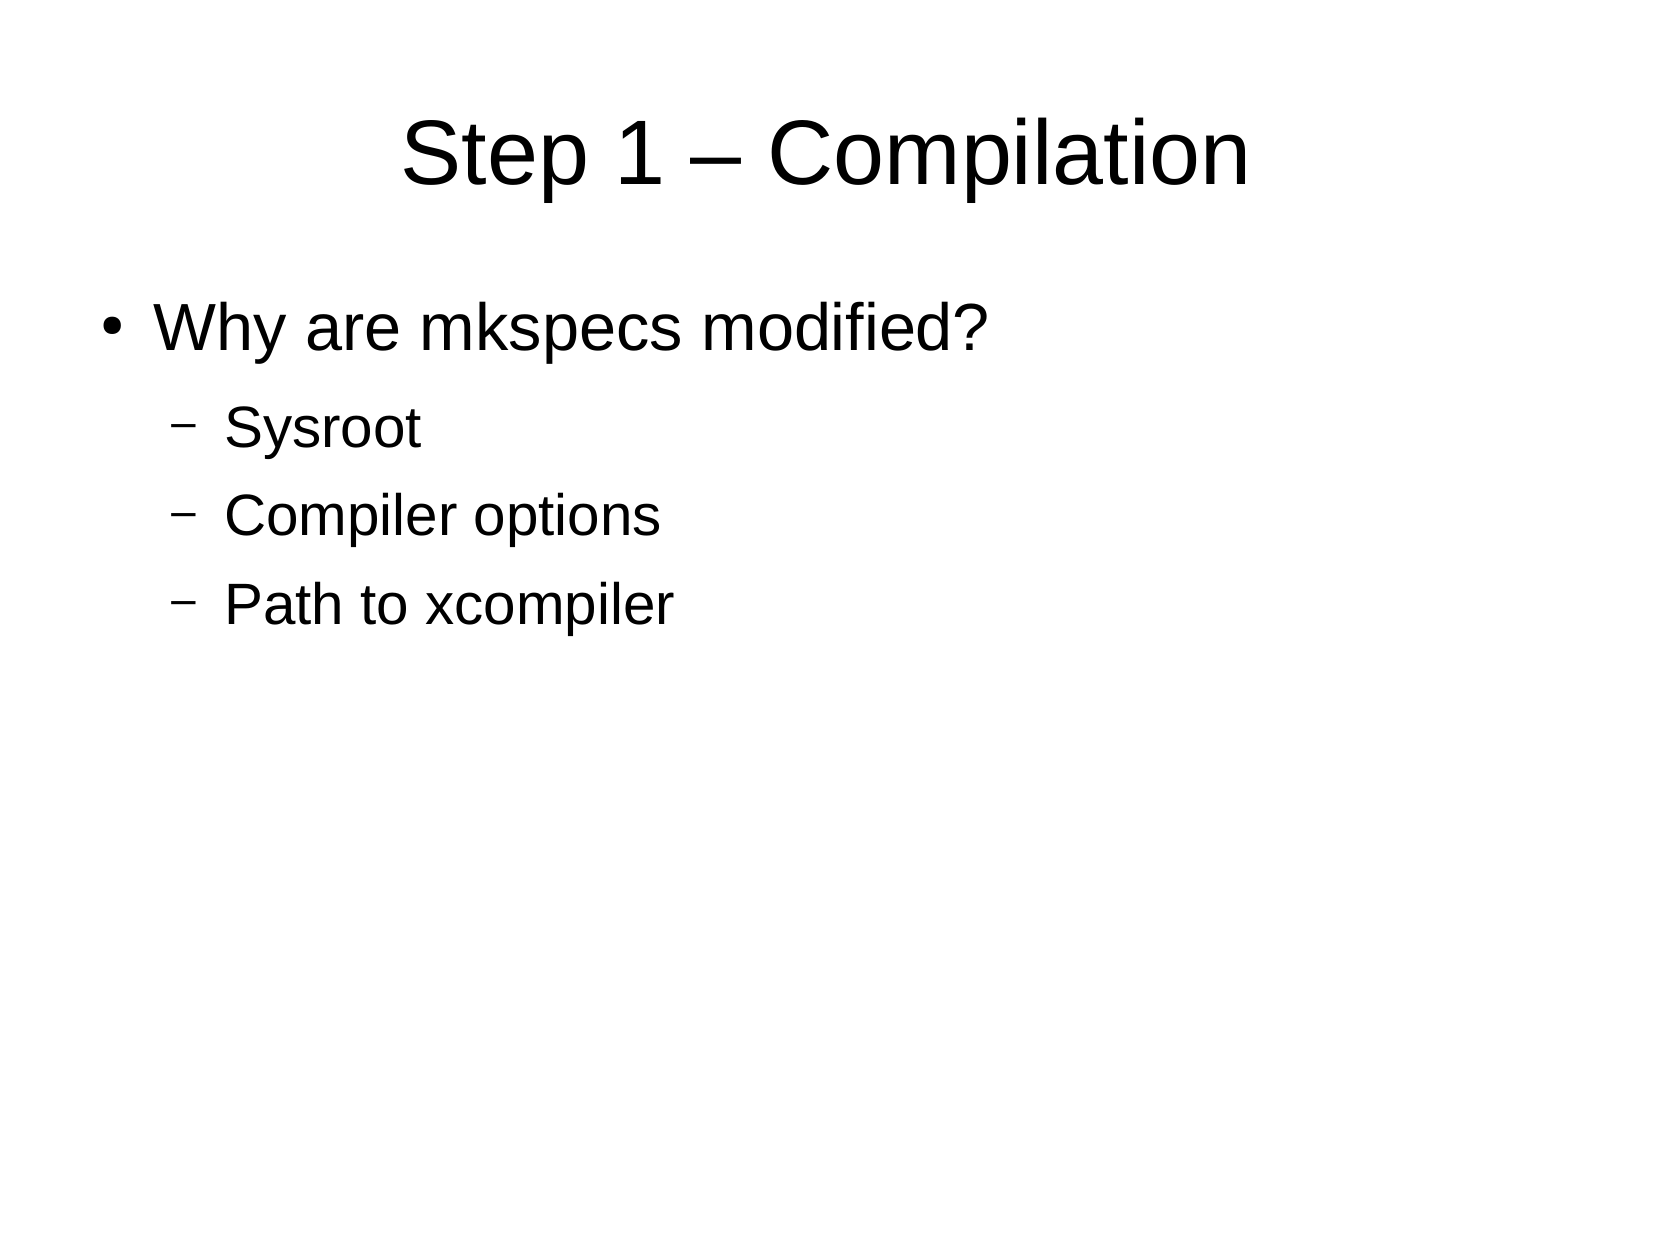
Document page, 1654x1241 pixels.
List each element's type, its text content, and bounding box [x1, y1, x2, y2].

title Step 1 – Compilation [82, 49, 1571, 257]
list Why are mkspecs modified? Sysroot Compiler options Path to xcompiler [82, 290, 1538, 1010]
